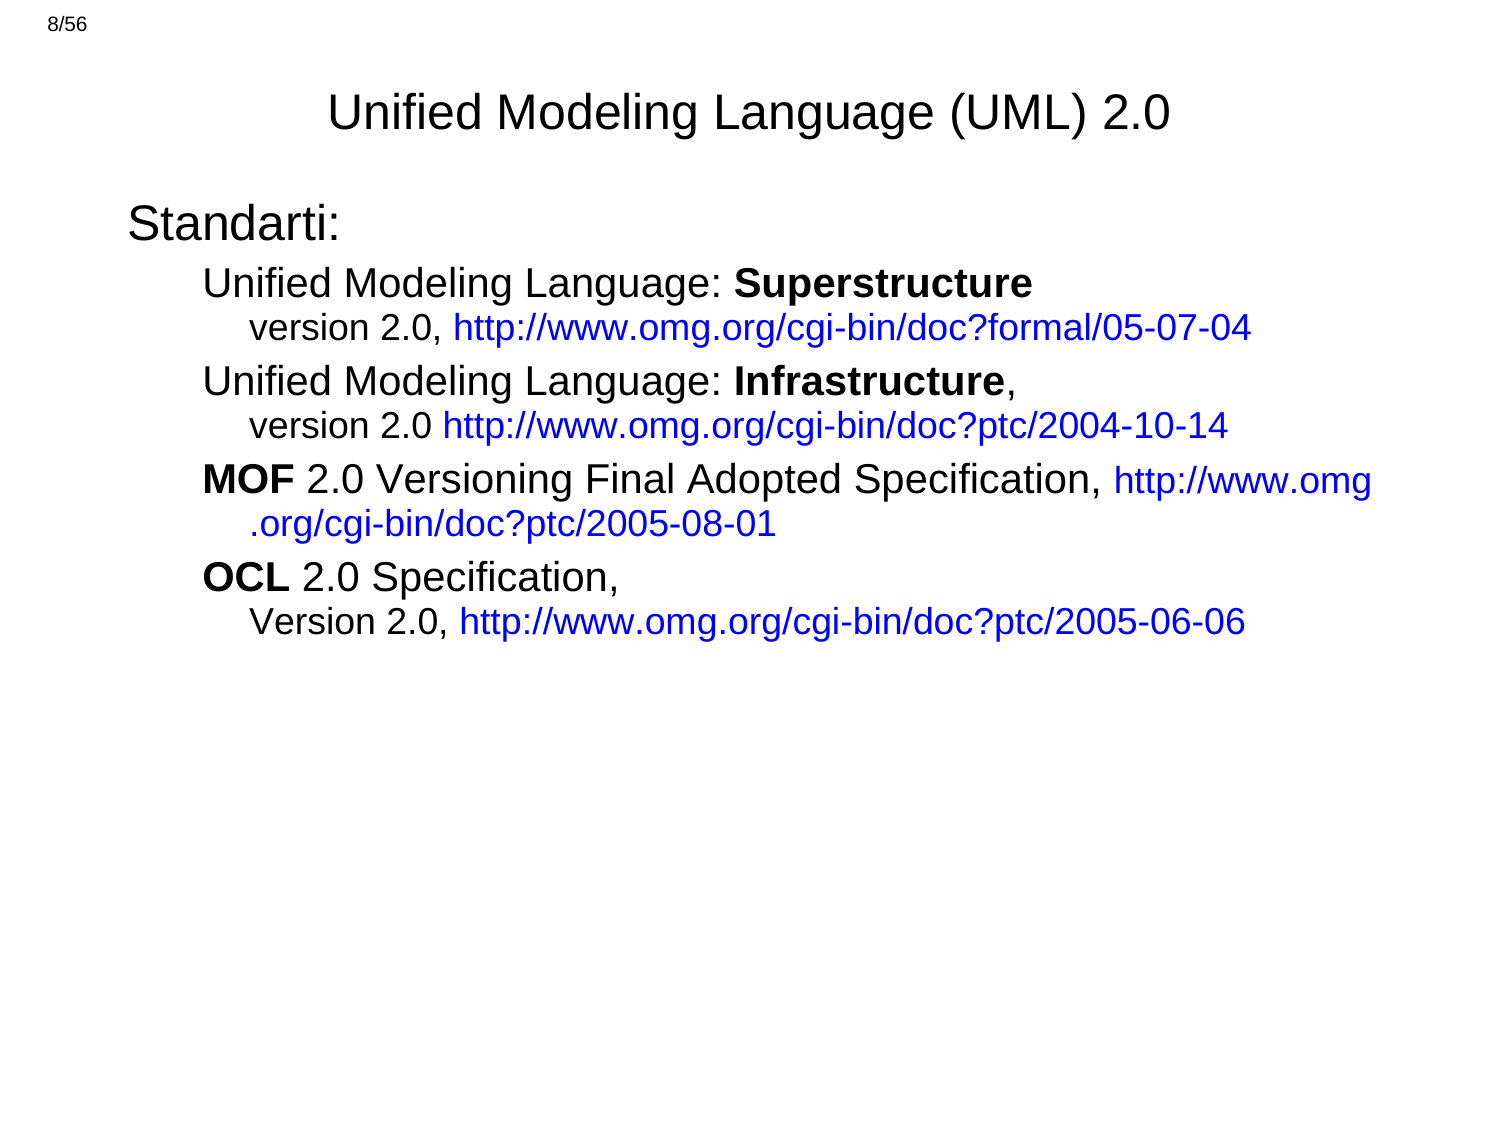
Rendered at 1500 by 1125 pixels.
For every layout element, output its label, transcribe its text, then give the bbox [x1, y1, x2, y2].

title Unified Modeling Language (UML) 2.0 [112, 62, 1388, 163]
list Standarti: Unified Modeling Language: Superstructure version 2.0, http://www.omg.org/cgi-bin/doc?formal/05-07-04 Unified Modeling Language: Infrastructure, version 2.0 http://www.omg.org/cgi-bin/doc?ptc/2004-10-14 MOF 2.0 Versioning Final Adopted Specification, http://www.omg.org/cgi-bin/doc?ptc/2005-08-01 OCL 2.0 Specification, Version 2.0, http://www.omg.org/cgi-bin/doc?ptc/2005-06-06 [112, 187, 1388, 1001]
